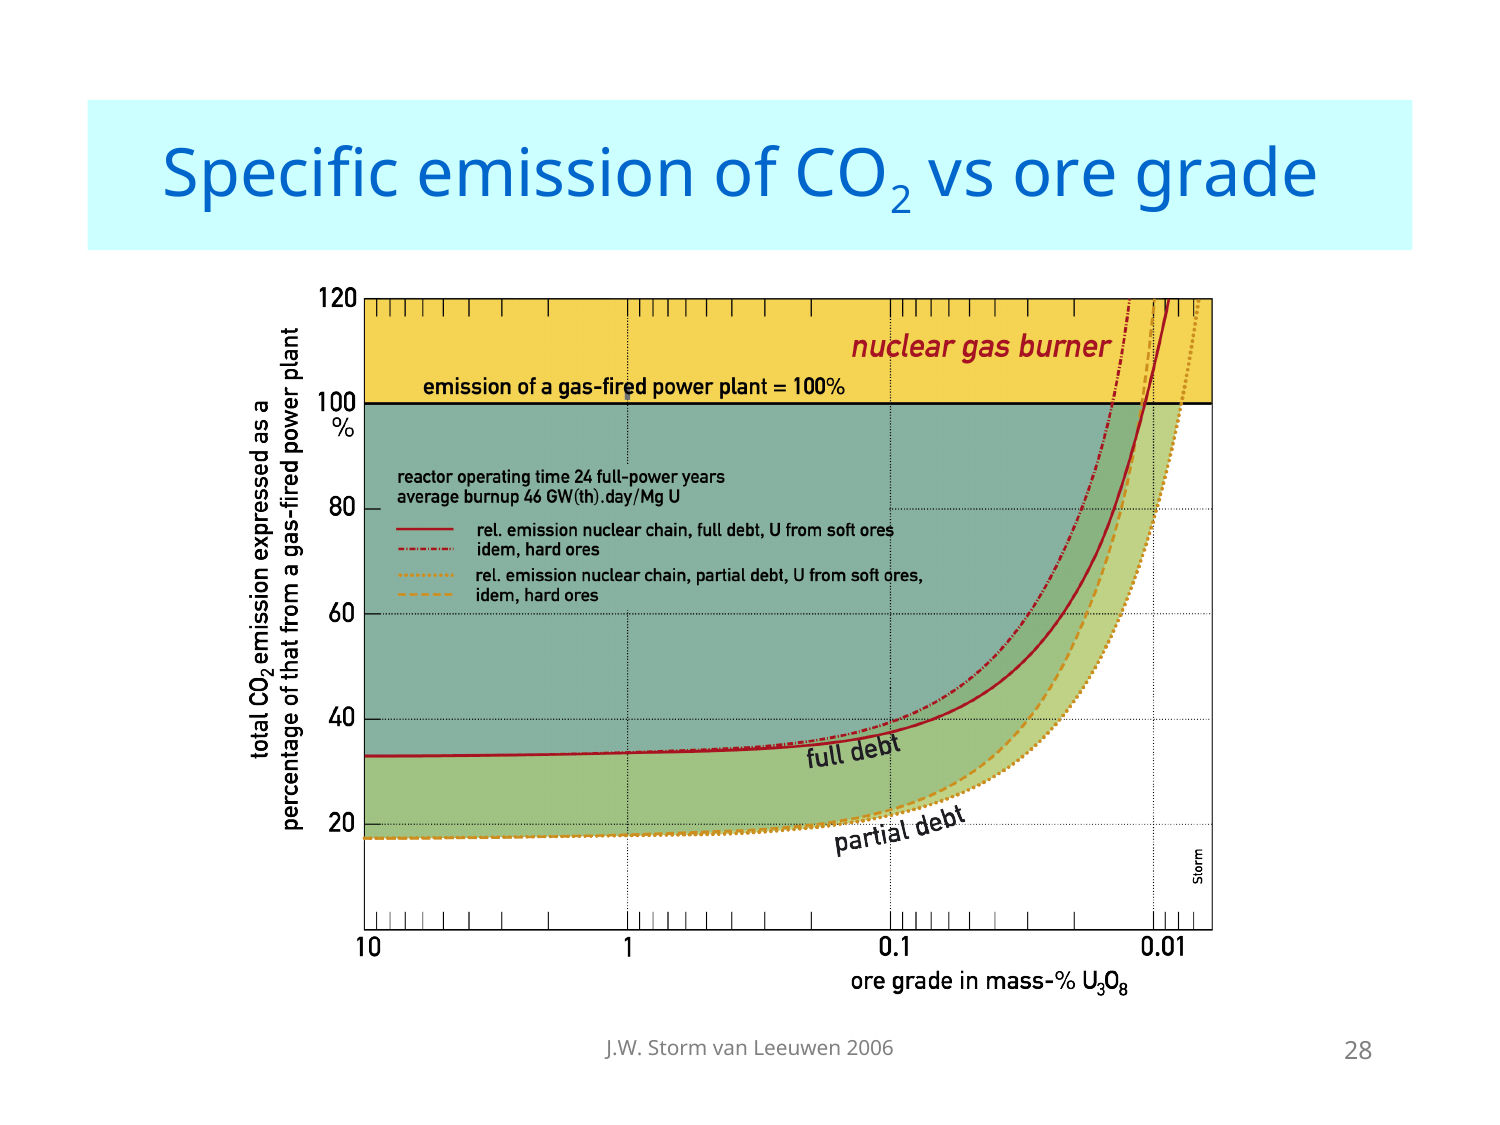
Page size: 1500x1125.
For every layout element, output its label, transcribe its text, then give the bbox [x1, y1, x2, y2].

title Specific emission of CO2 vs ore grade [87, 99, 1413, 251]
picture [249, 287, 1213, 996]
